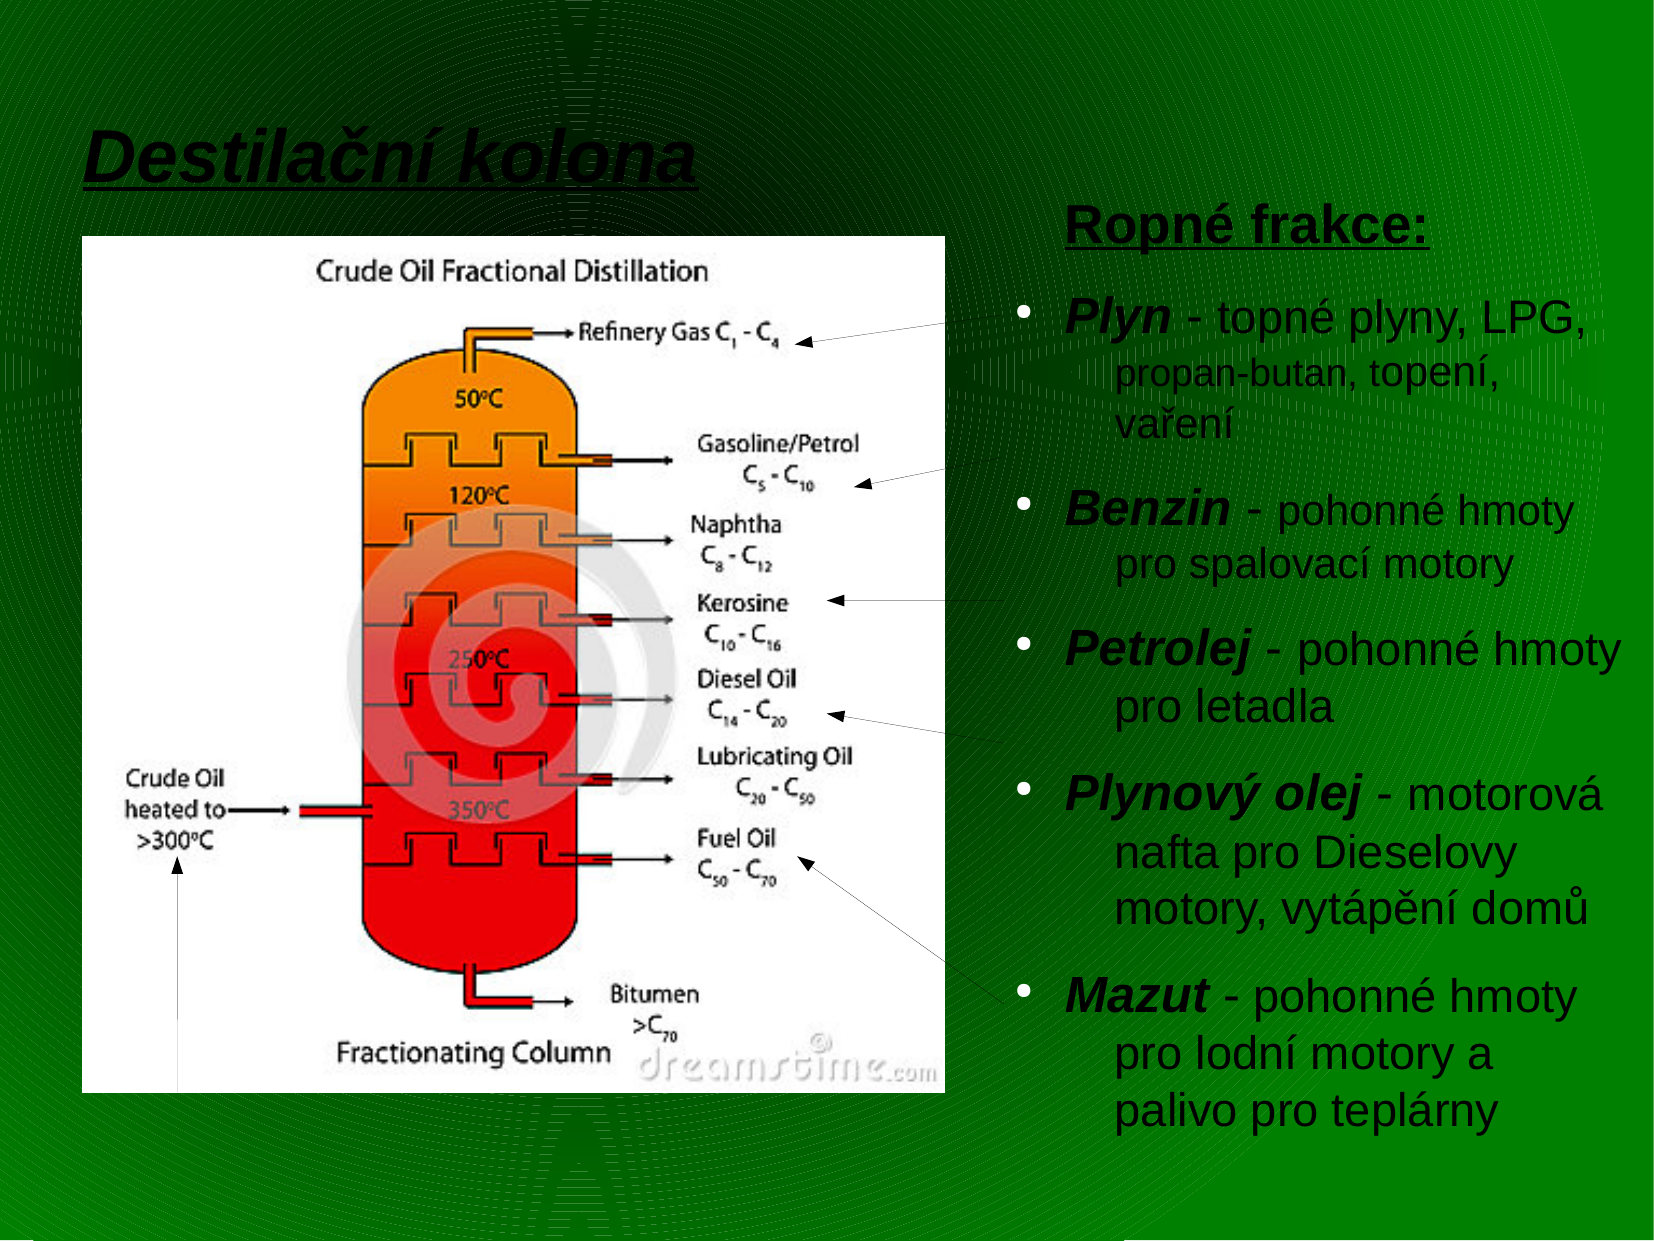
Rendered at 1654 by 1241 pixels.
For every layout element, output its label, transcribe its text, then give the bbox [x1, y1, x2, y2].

list Ropné frakce: Plyn - topné plyny, LPG, propan-butan, topení, vaření Benzin - pohonné hmoty pro spalovací motory Petrolej - pohonné hmoty pro letadla Plynový olej - motorová nafta pro Dieselovy motory, vytápění domů Mazut - pohonné hmoty pro lodní motory a palivo pro teplárny [981, 189, 1625, 1149]
title Destilační kolona [82, 49, 1571, 257]
picture [82, 236, 945, 1093]
